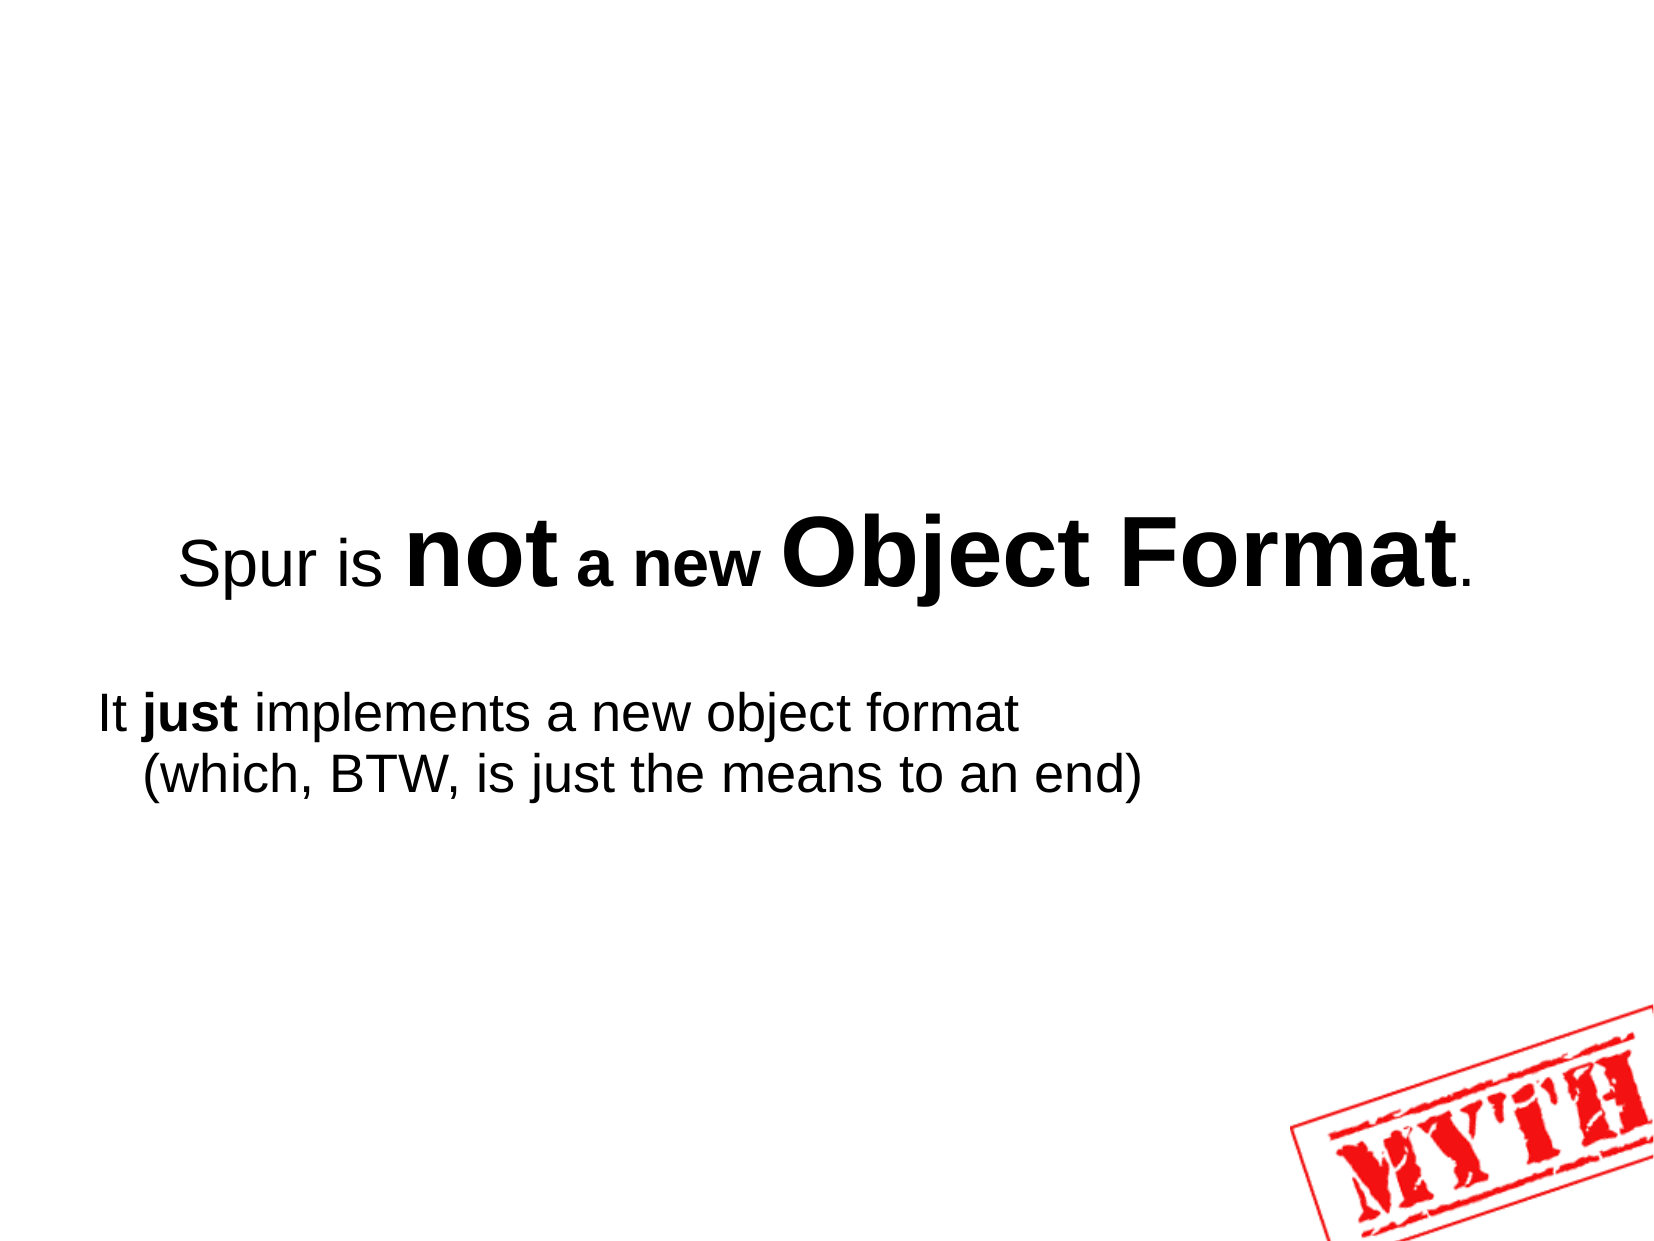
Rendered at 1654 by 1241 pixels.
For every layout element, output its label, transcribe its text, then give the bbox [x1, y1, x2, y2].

picture [1290, 1004, 1654, 1241]
subtitle Spur is not a new Object Format. It just implements a new object format (which, BTW, is just the means to an end) [82, 290, 1571, 1010]
